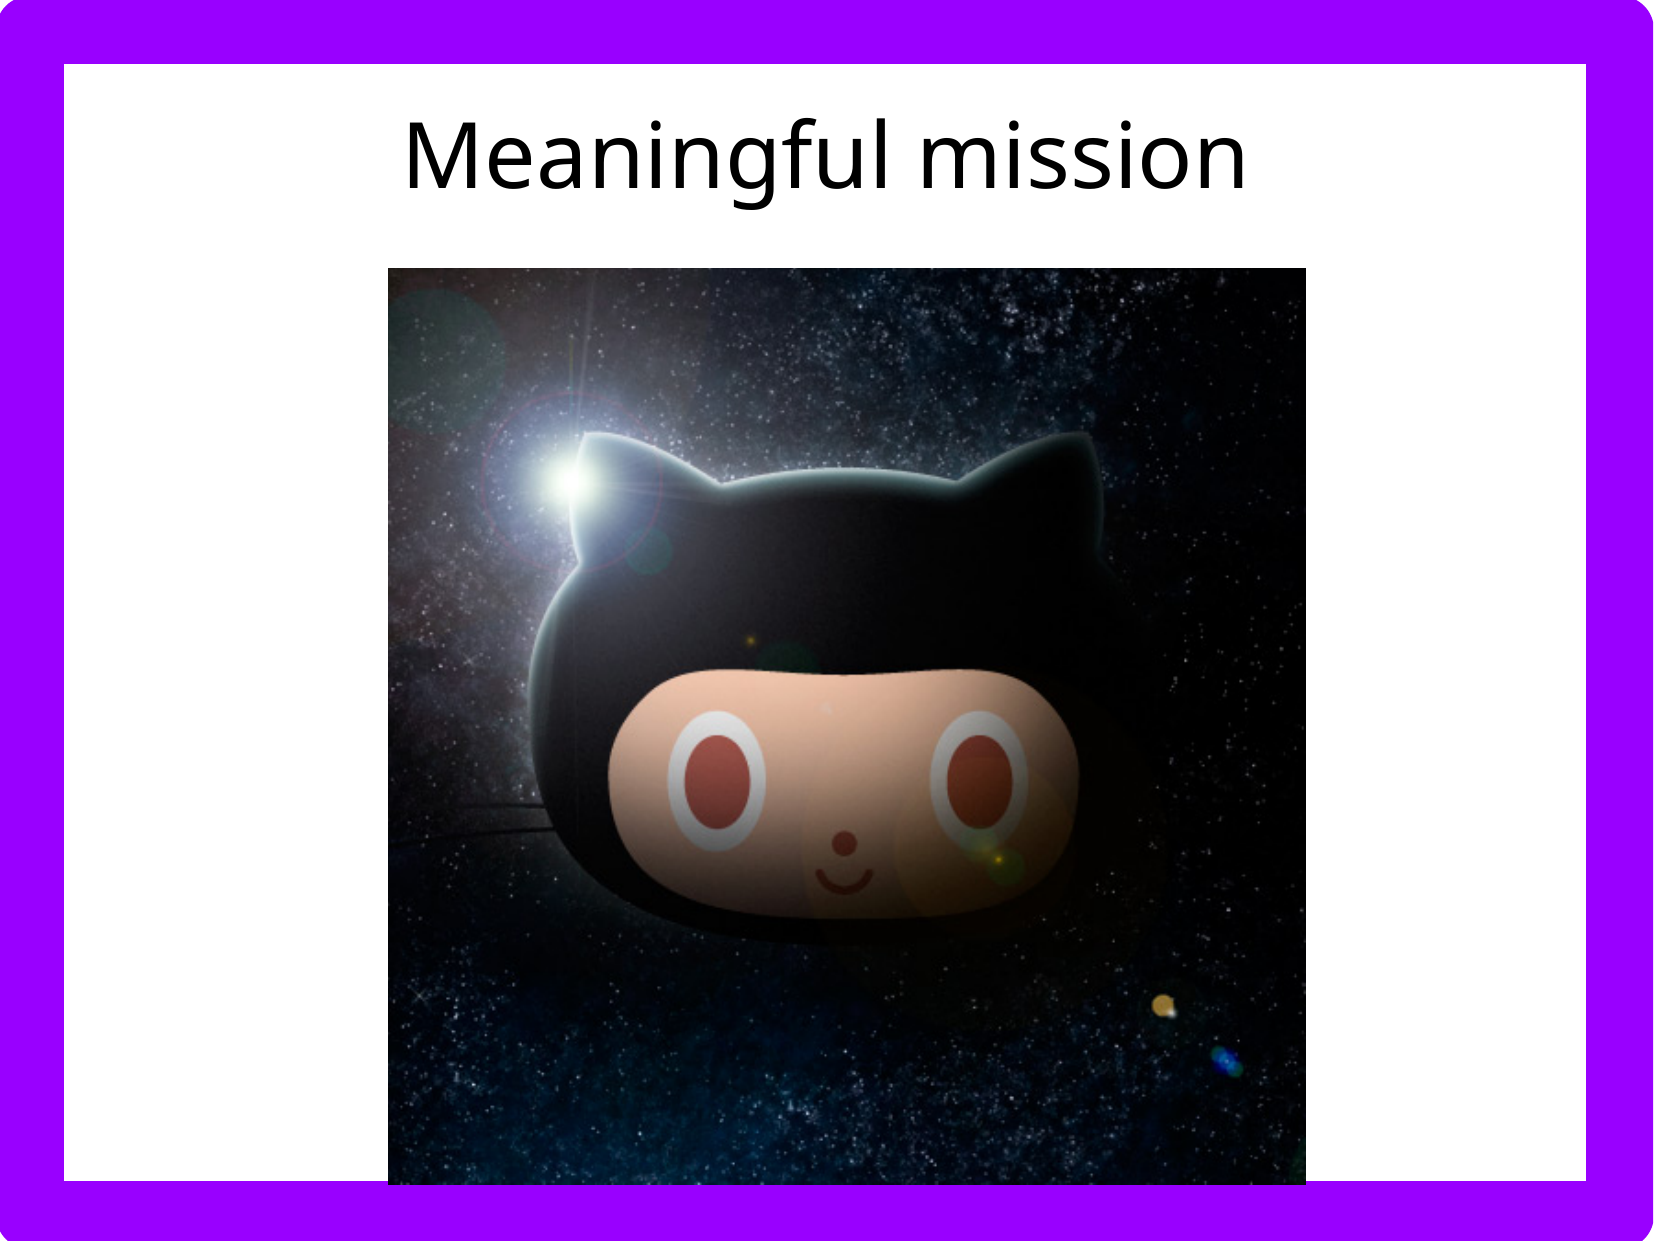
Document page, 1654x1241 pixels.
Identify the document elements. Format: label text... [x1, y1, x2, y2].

title Meaningful mission [82, 49, 1571, 257]
picture [388, 268, 1306, 1186]
